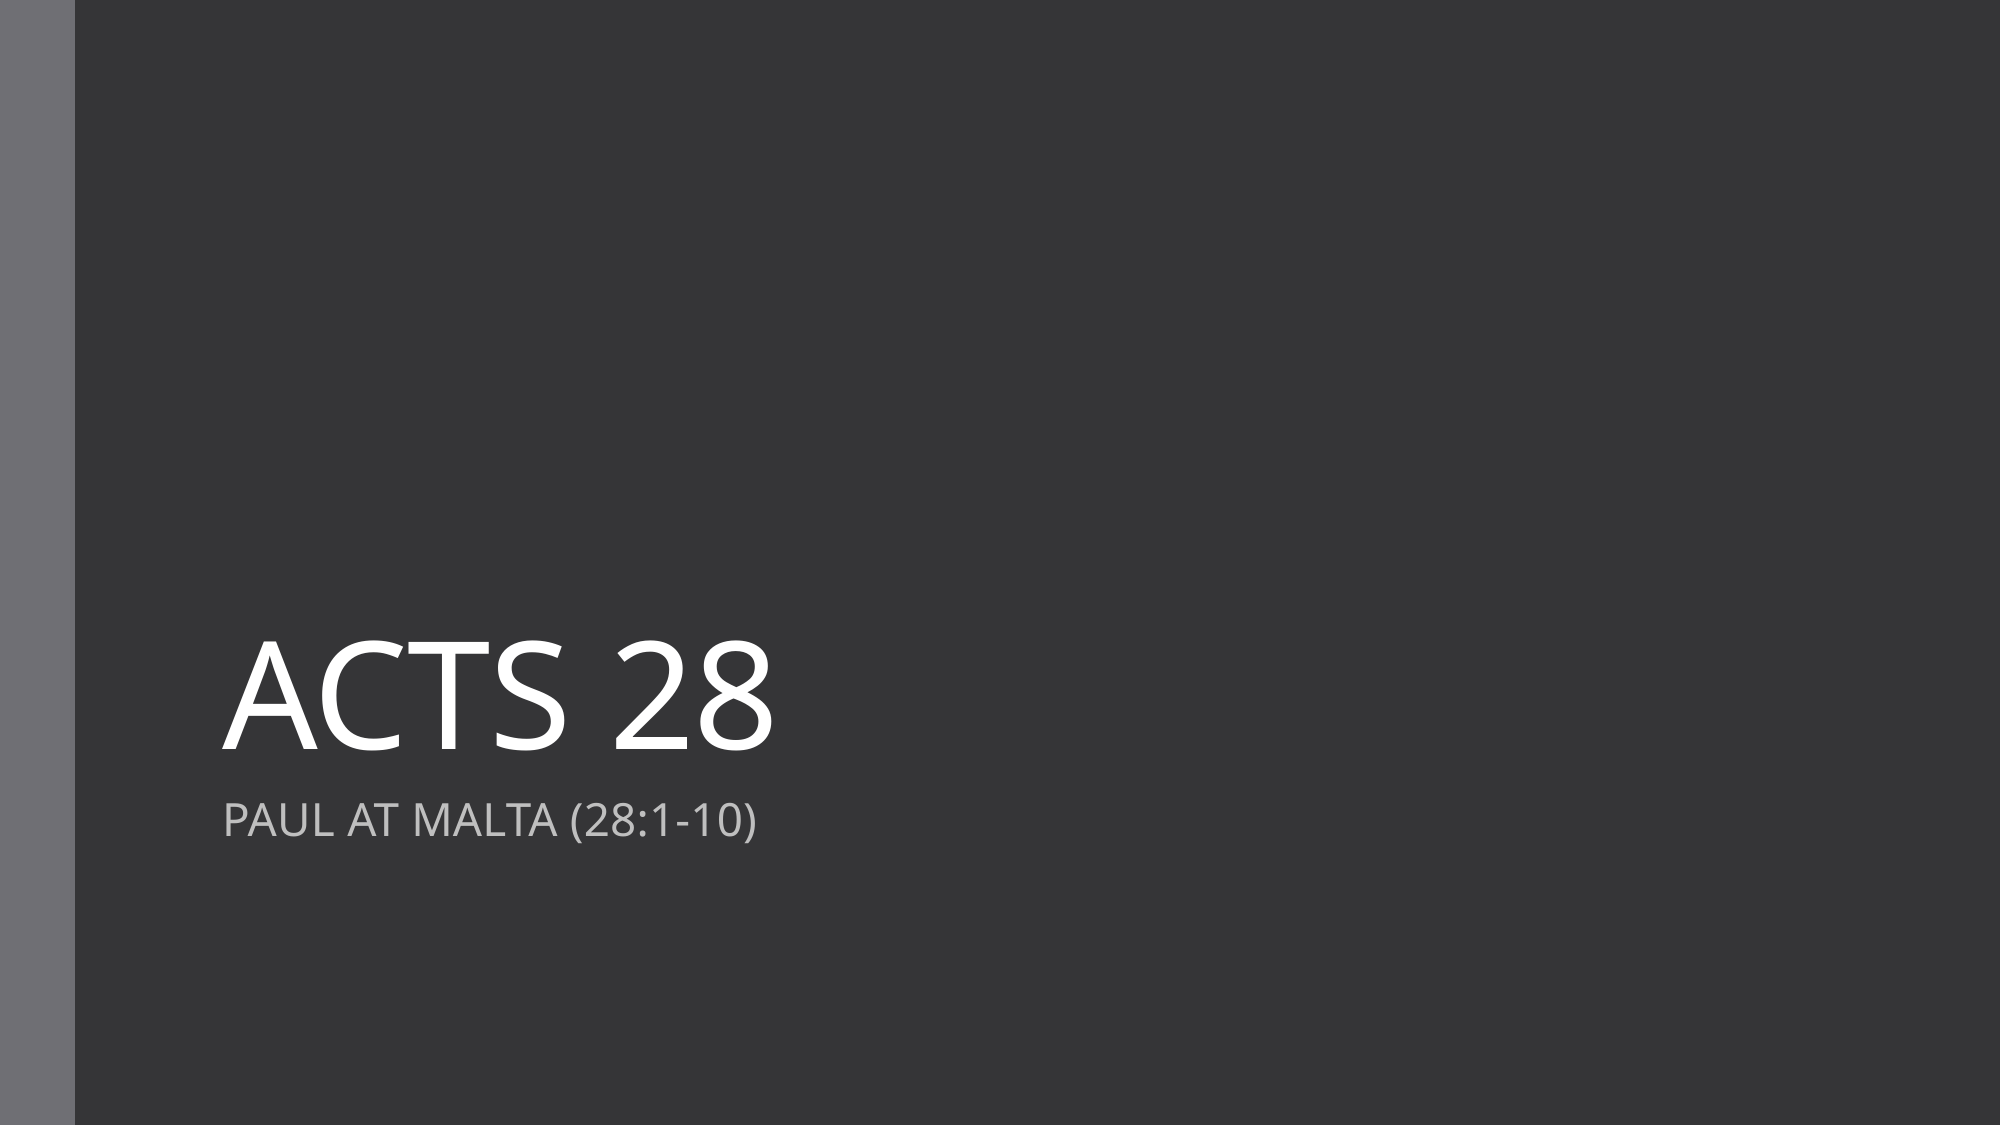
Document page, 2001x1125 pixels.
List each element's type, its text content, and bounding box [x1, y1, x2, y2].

title ACTS 28 [206, 124, 1752, 787]
subtitle PAUL AT MALTA (28:1-10) [206, 787, 1752, 1066]
